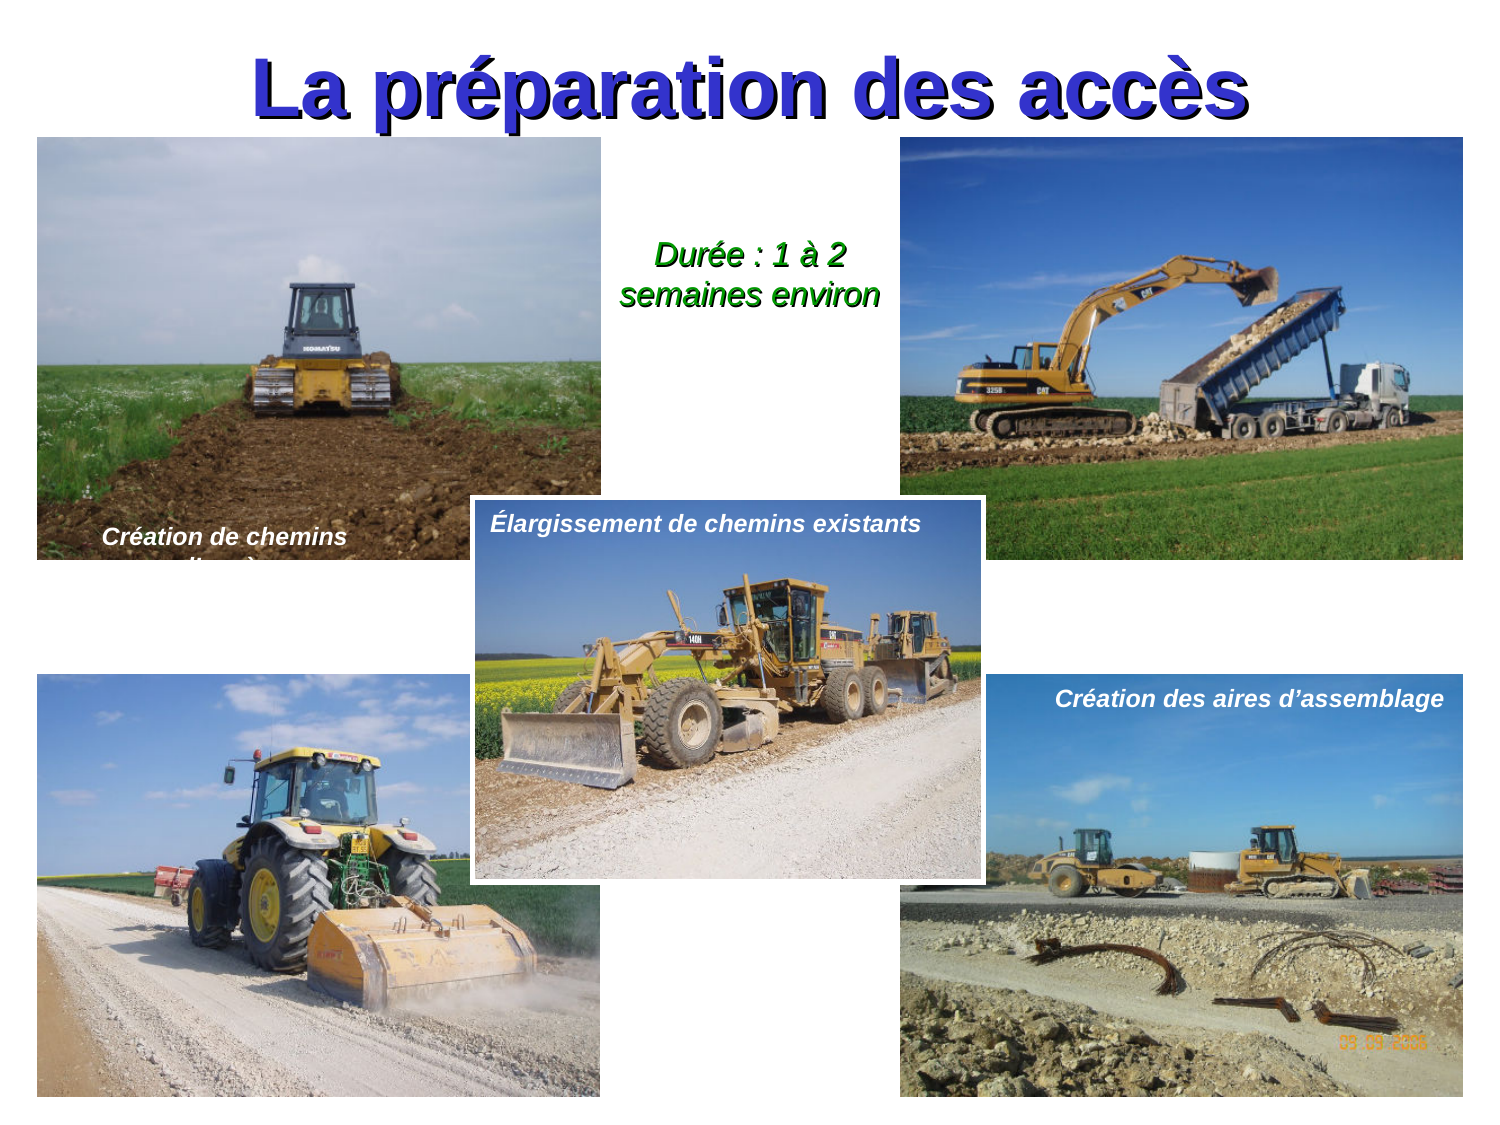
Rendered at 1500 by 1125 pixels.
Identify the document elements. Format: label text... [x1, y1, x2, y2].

picture [37, 137, 601, 560]
text_box Création de chemins d’accès [37, 512, 413, 588]
text_box Élargissement de chemins existants [474, 500, 938, 546]
picture [900, 674, 1463, 1097]
text_box Création des aires d’assemblage [1037, 675, 1463, 721]
text_box La préparation des accès [50, 24, 1451, 141]
text_box Durée : 1 à 2 semaines environ [600, 224, 901, 321]
picture [900, 137, 1463, 560]
picture [474, 500, 981, 880]
picture [37, 674, 600, 1097]
